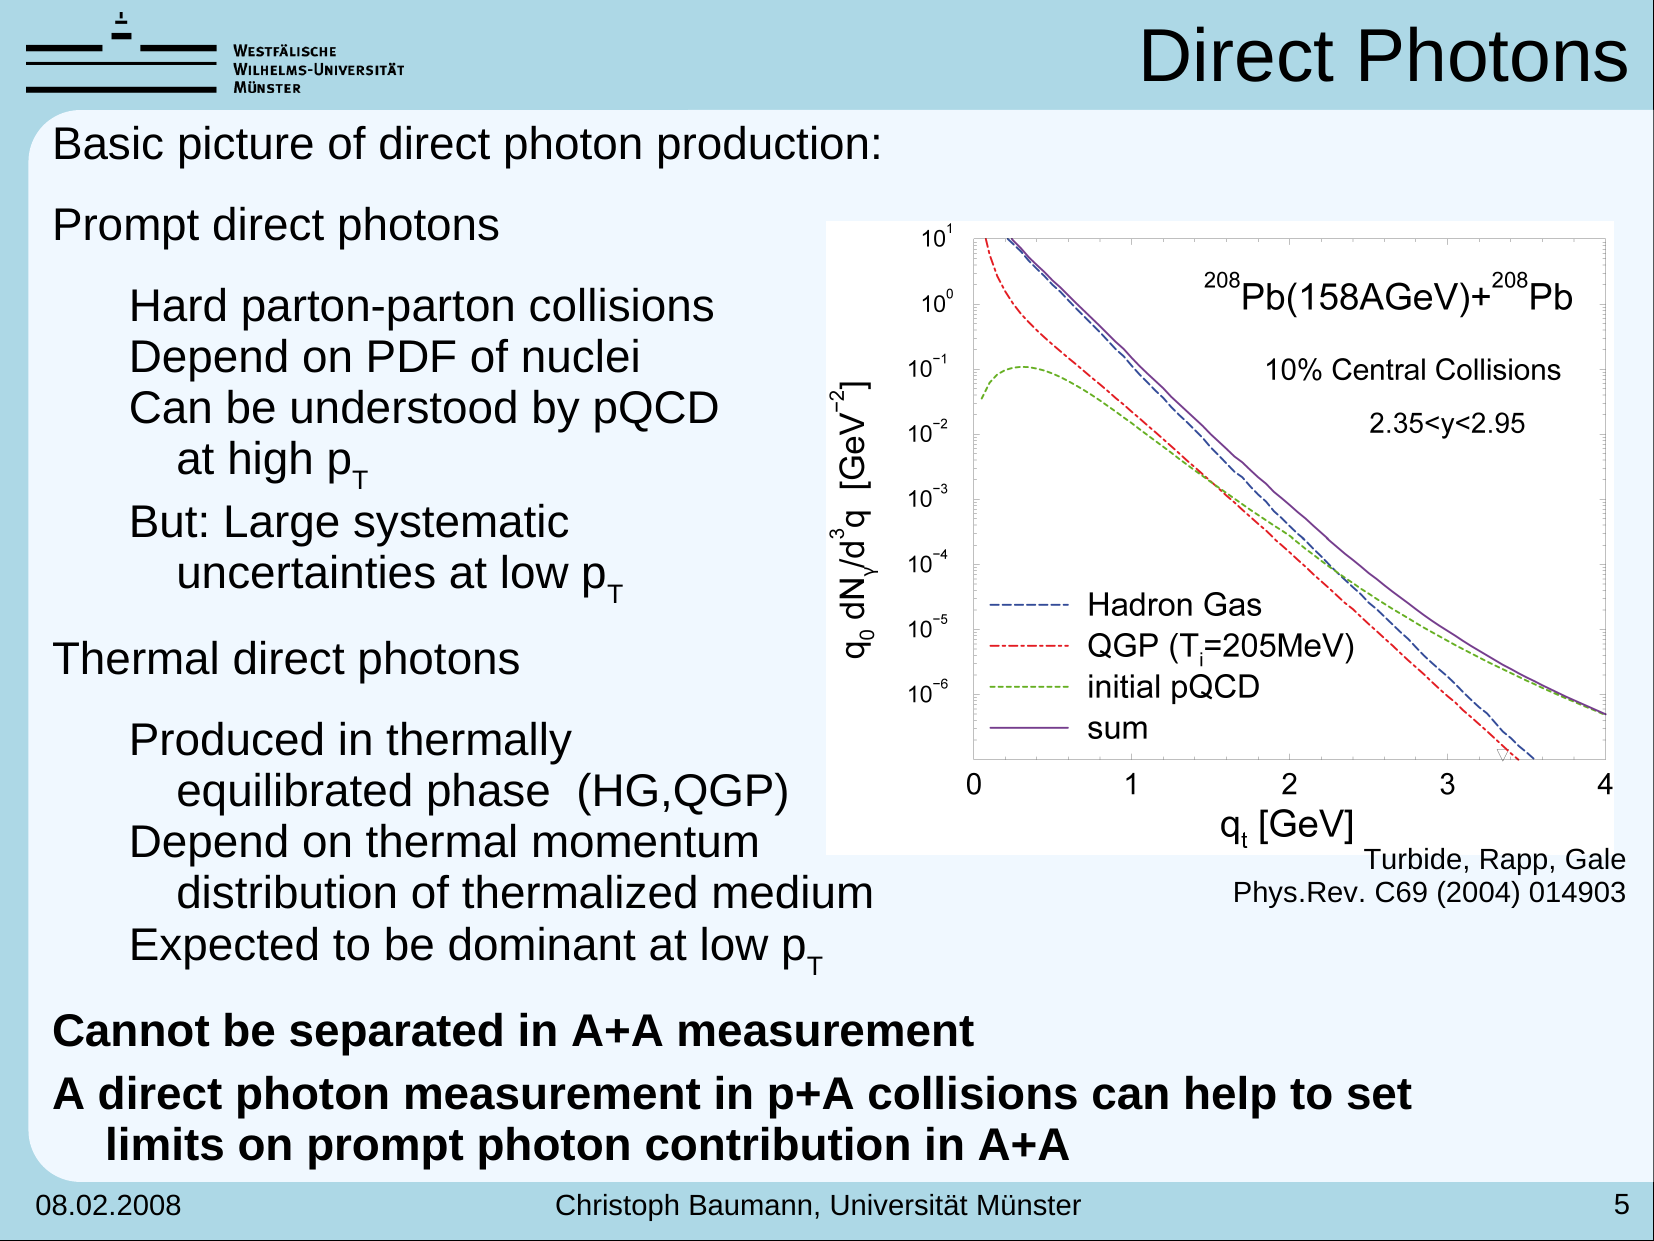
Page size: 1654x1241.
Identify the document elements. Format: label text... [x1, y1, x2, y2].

list Basic picture of direct photon production: Prompt direct photons Hard parton-parton collisions Depend on PDF of nuclei Can be understood by pQCD at high pT But: Large systematic uncertainties at low pT Thermal direct photons Produced in thermally equilibrated phase (HG,QGP) Depend on thermal momentum distribution of thermalized medium Expected to be dominant at low pT Cannot be separated in A+A measurement A direct photon measurement in p+A collisions can help to set limits on prompt photon contribution in A+A [34, 118, 1534, 1170]
picture [26, 12, 404, 93]
title Direct Photons [435, 12, 1631, 98]
text_box [464, 1164, 469, 1236]
picture [826, 221, 1614, 855]
text_box Turbide, Rapp, Gale Phys.Rev. C69 (2004) 014903 [1109, 835, 1642, 916]
